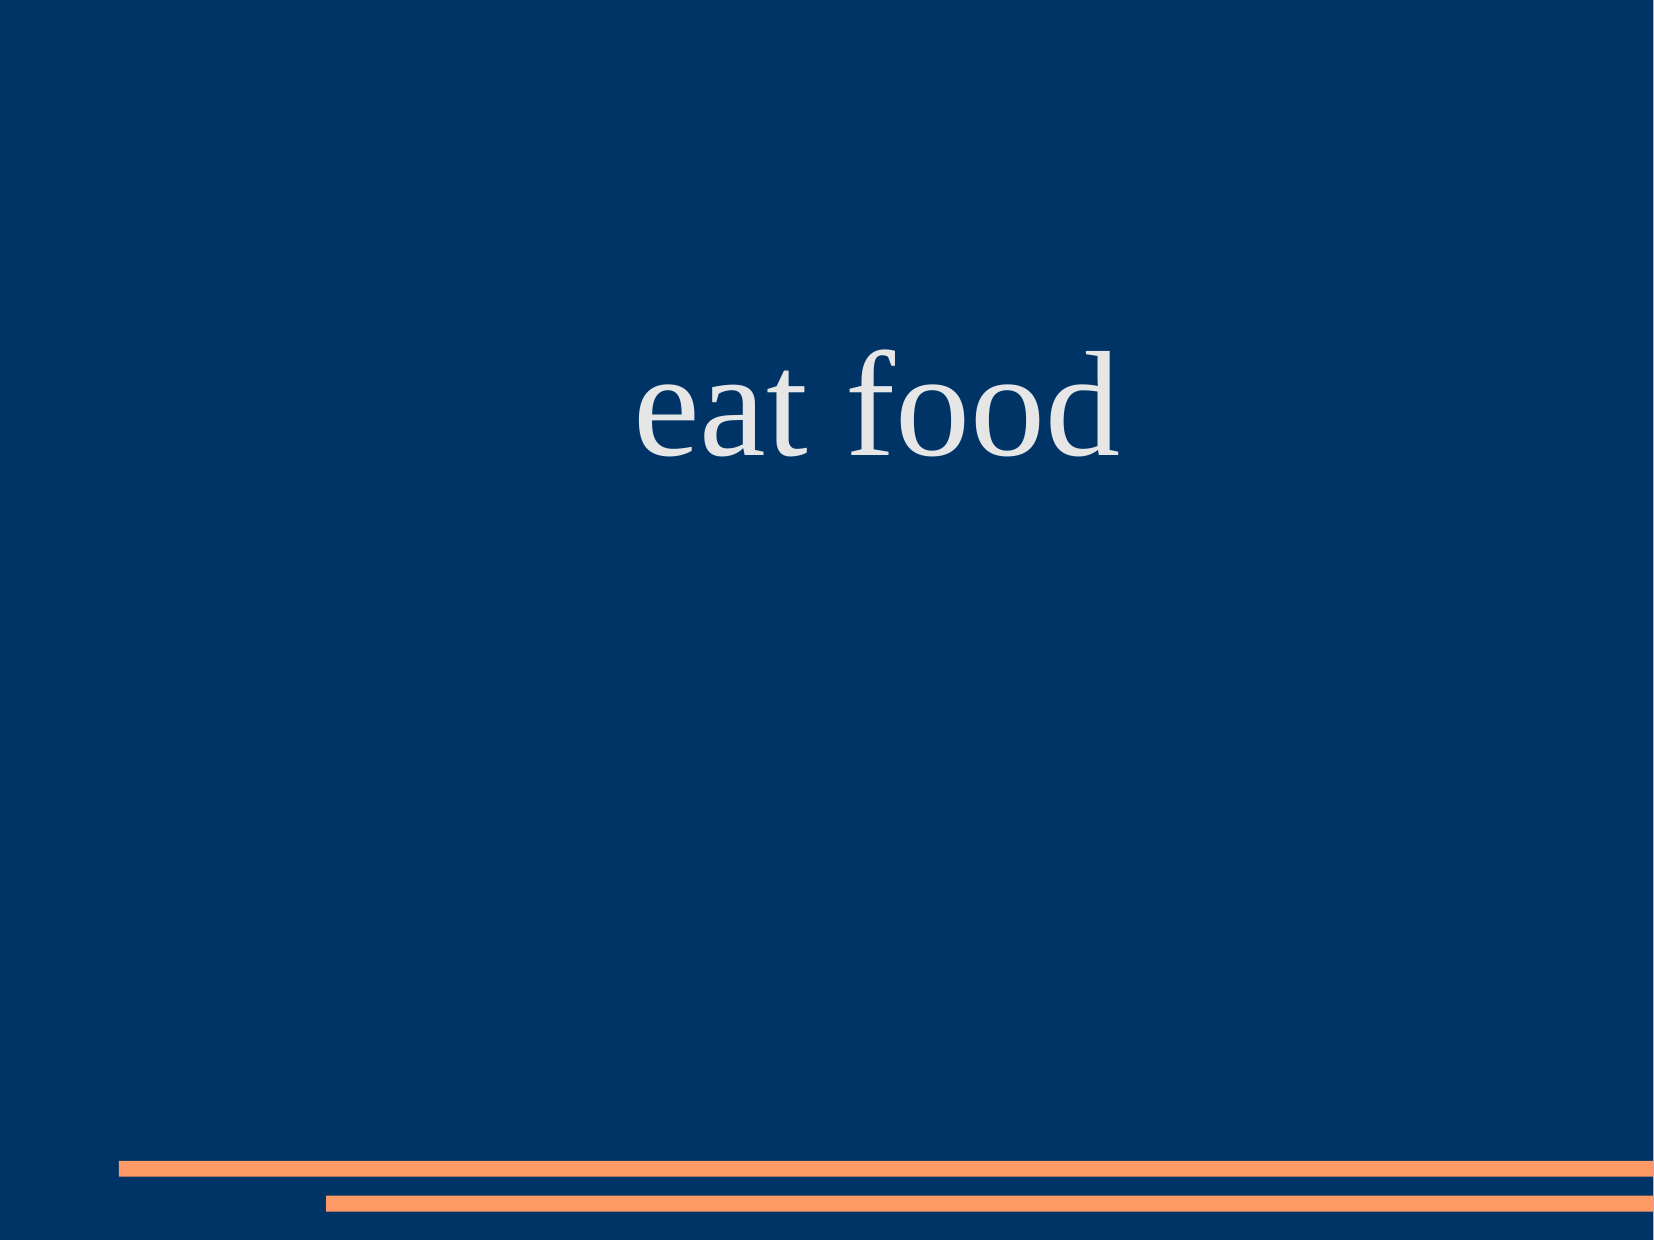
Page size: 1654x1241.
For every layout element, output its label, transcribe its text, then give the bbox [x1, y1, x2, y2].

list eat food [121, 322, 1561, 1132]
